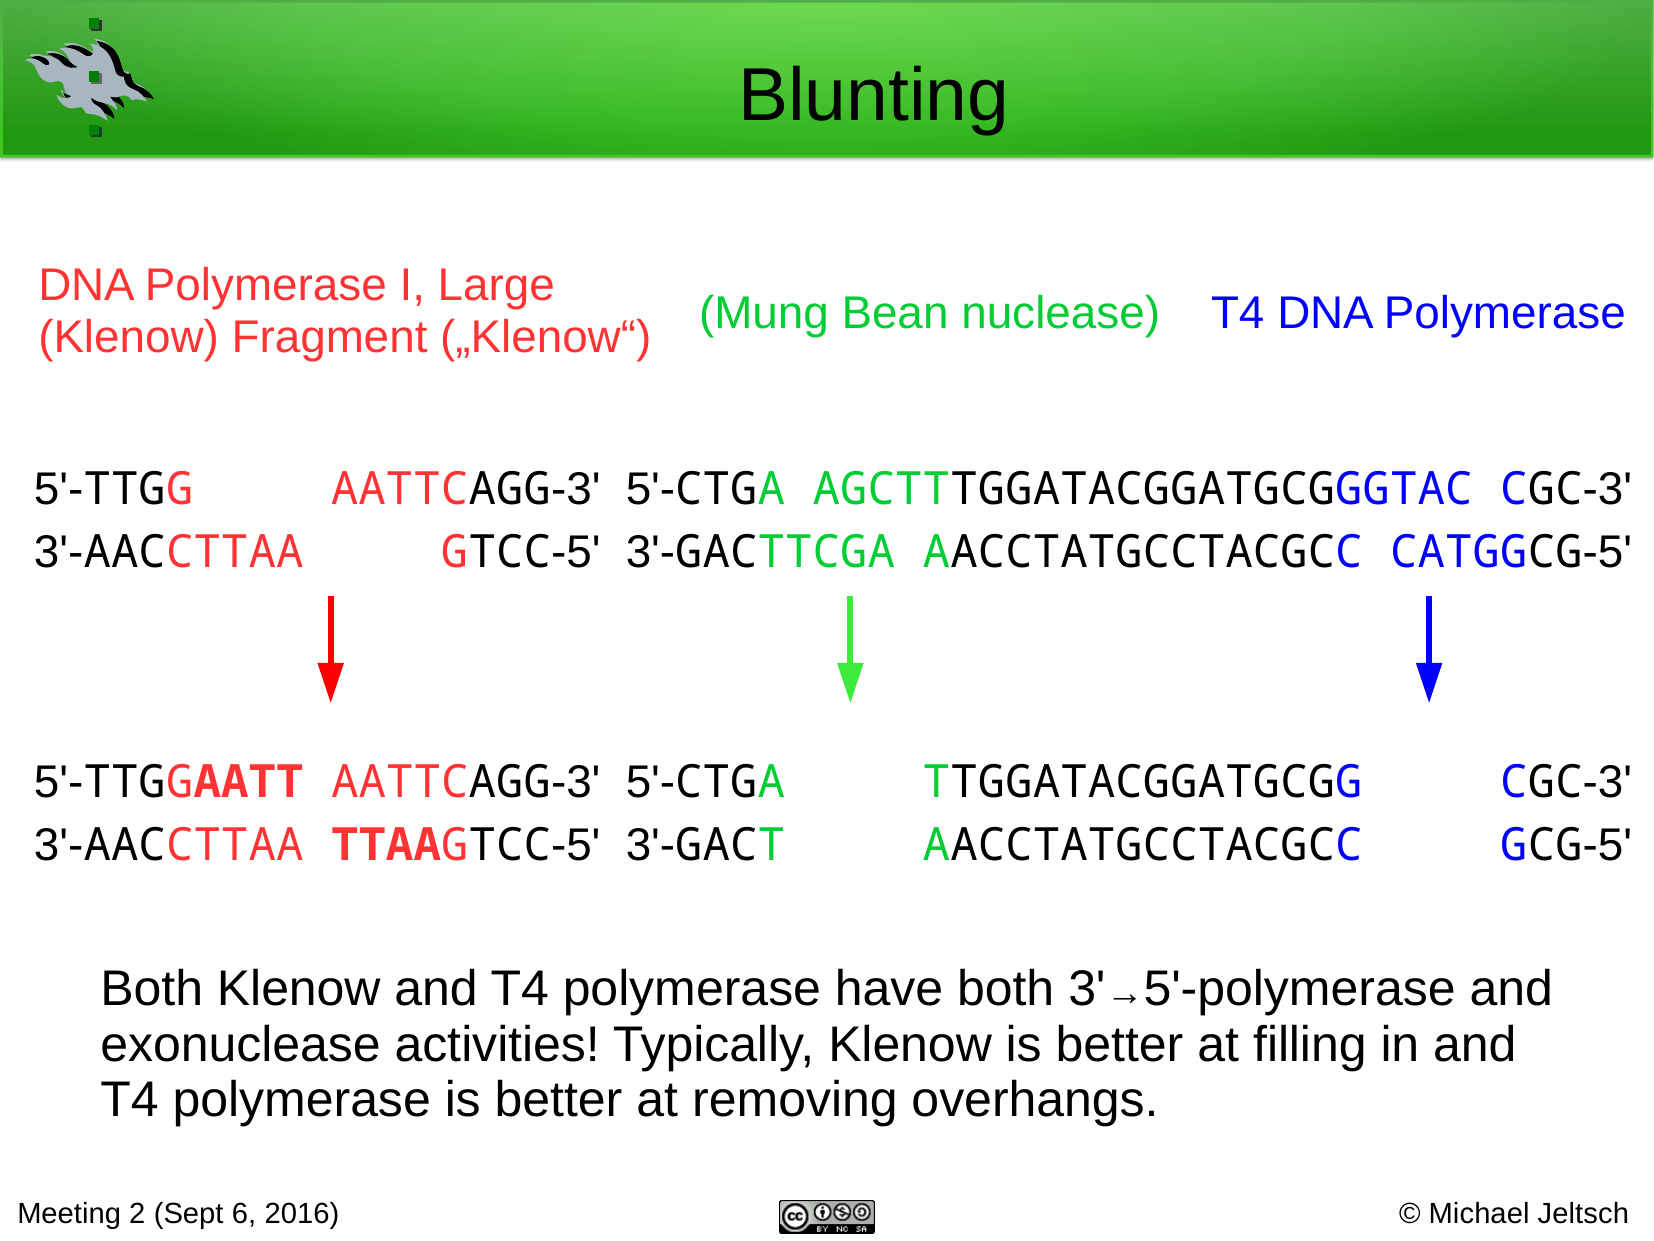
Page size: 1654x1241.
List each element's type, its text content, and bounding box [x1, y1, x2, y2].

text_box 5'-TTGG AATTCAGG-3' 3'-AACCTTAA GTCC-5' [19, 448, 616, 582]
text_box T4 DNA Polymerase [1196, 279, 1641, 356]
text_box 5'-TTGGAATT AATTCAGG-3' 3'-AACCTTAA TTAAGTCC-5' [19, 741, 611, 874]
picture [779, 1200, 875, 1234]
title Blunting [472, 23, 1276, 166]
text_box 5'-CTGA TTGGATACGGATGCGG CGC-3' 3'-GACT AACCTATGCCTACGCC GCG-5' [611, 741, 1648, 874]
text_box (Mung Bean nuclease) [684, 279, 1176, 356]
text_box DNA Polymerase I, Large (Klenow) Fragment („Klenow“) [23, 251, 680, 384]
text_box Both Klenow and T4 polymerase have both 3'→5'-polymerase and exonuclease activities! Typically, Klenow is better at filling in and T4 polymerase is better at removing overhangs. [85, 952, 1568, 1135]
text_box 5'-CTGA AGCTTTGGATACGGATGCGGGTAC CGC-3' 3'-GACTTCGA AACCTATGCCTACGCC CATGGCG-5' [616, 448, 1648, 582]
